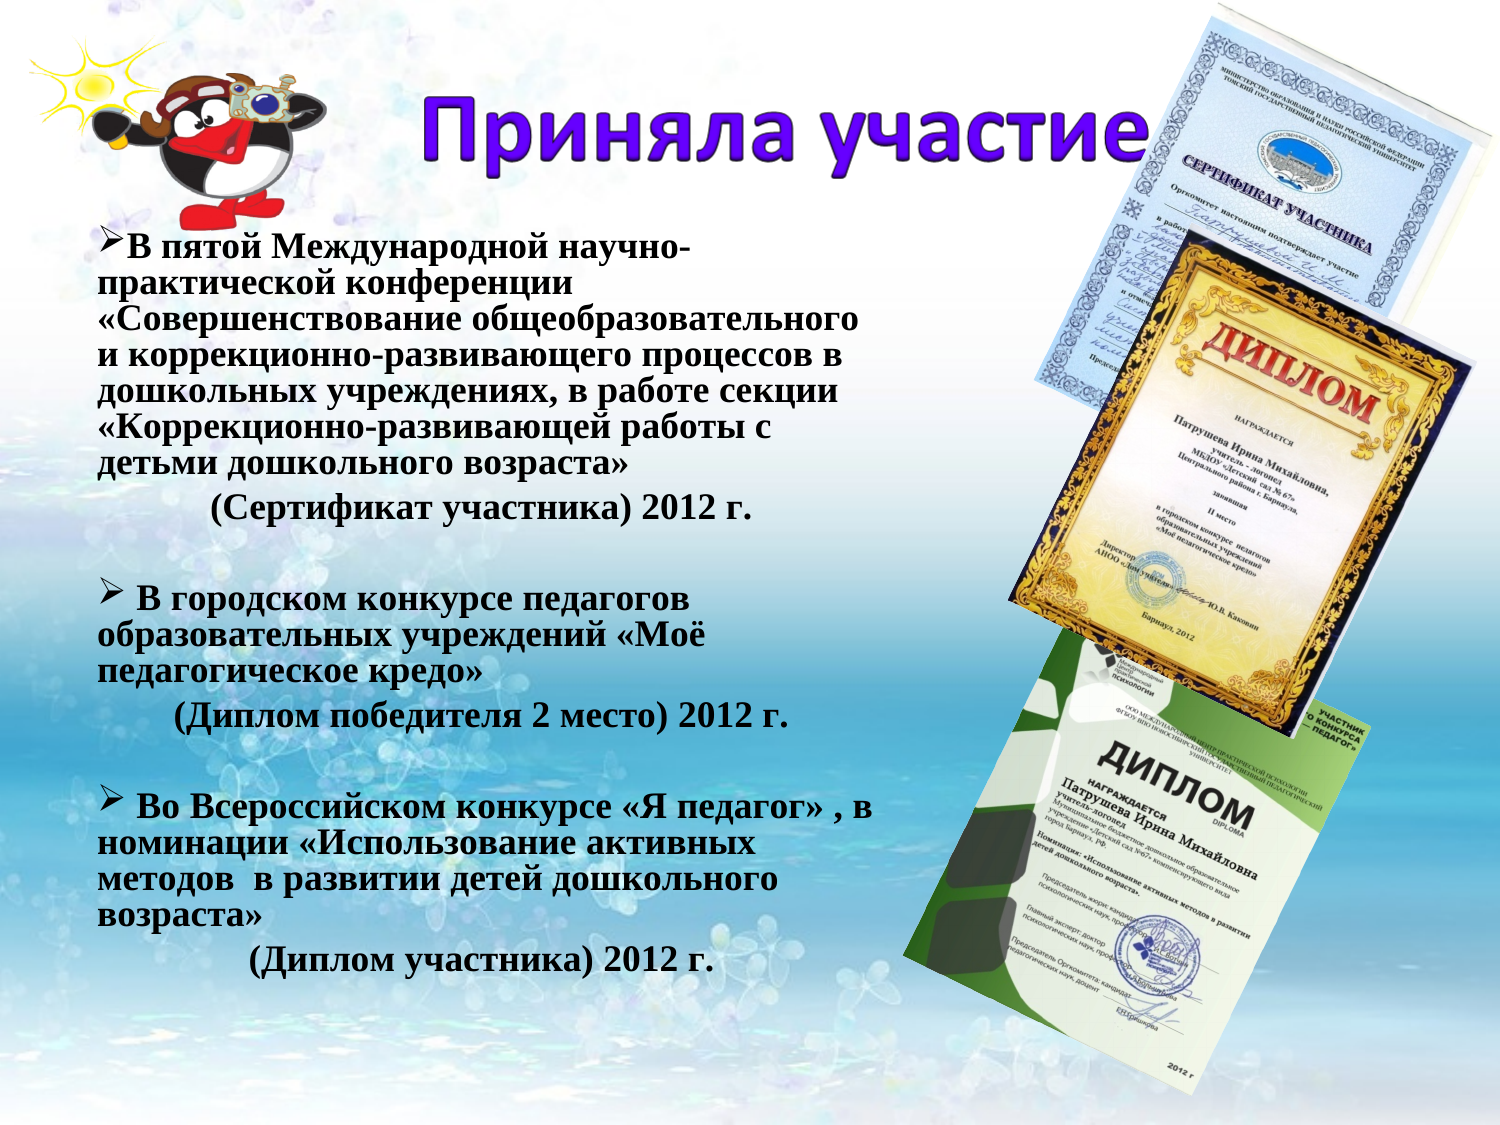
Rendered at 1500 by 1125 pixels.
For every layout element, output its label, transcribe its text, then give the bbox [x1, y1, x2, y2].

text_box В пятой Международной научно-практической конференции «Совершенствование общеобразовательного и коррекционно-развивающего процессов в дошкольных учреждениях, в работе секции «Коррекционно-развивающей работы с детьми дошкольного возраста» (Сертификат участника) 2012 г. В городском конкурсе педагогов образовательных учреждений «Моё педагогическое кредо» (Диплом победителя 2 место) 2012 г. Во Всероссийском конкурсе «Я педагог» , в номинации «Использование активных методов в развитии детей дошкольного возраста» (Диплом участника) 2012 г. [82, 233, 891, 1090]
picture [0, 0, 1500, 1125]
